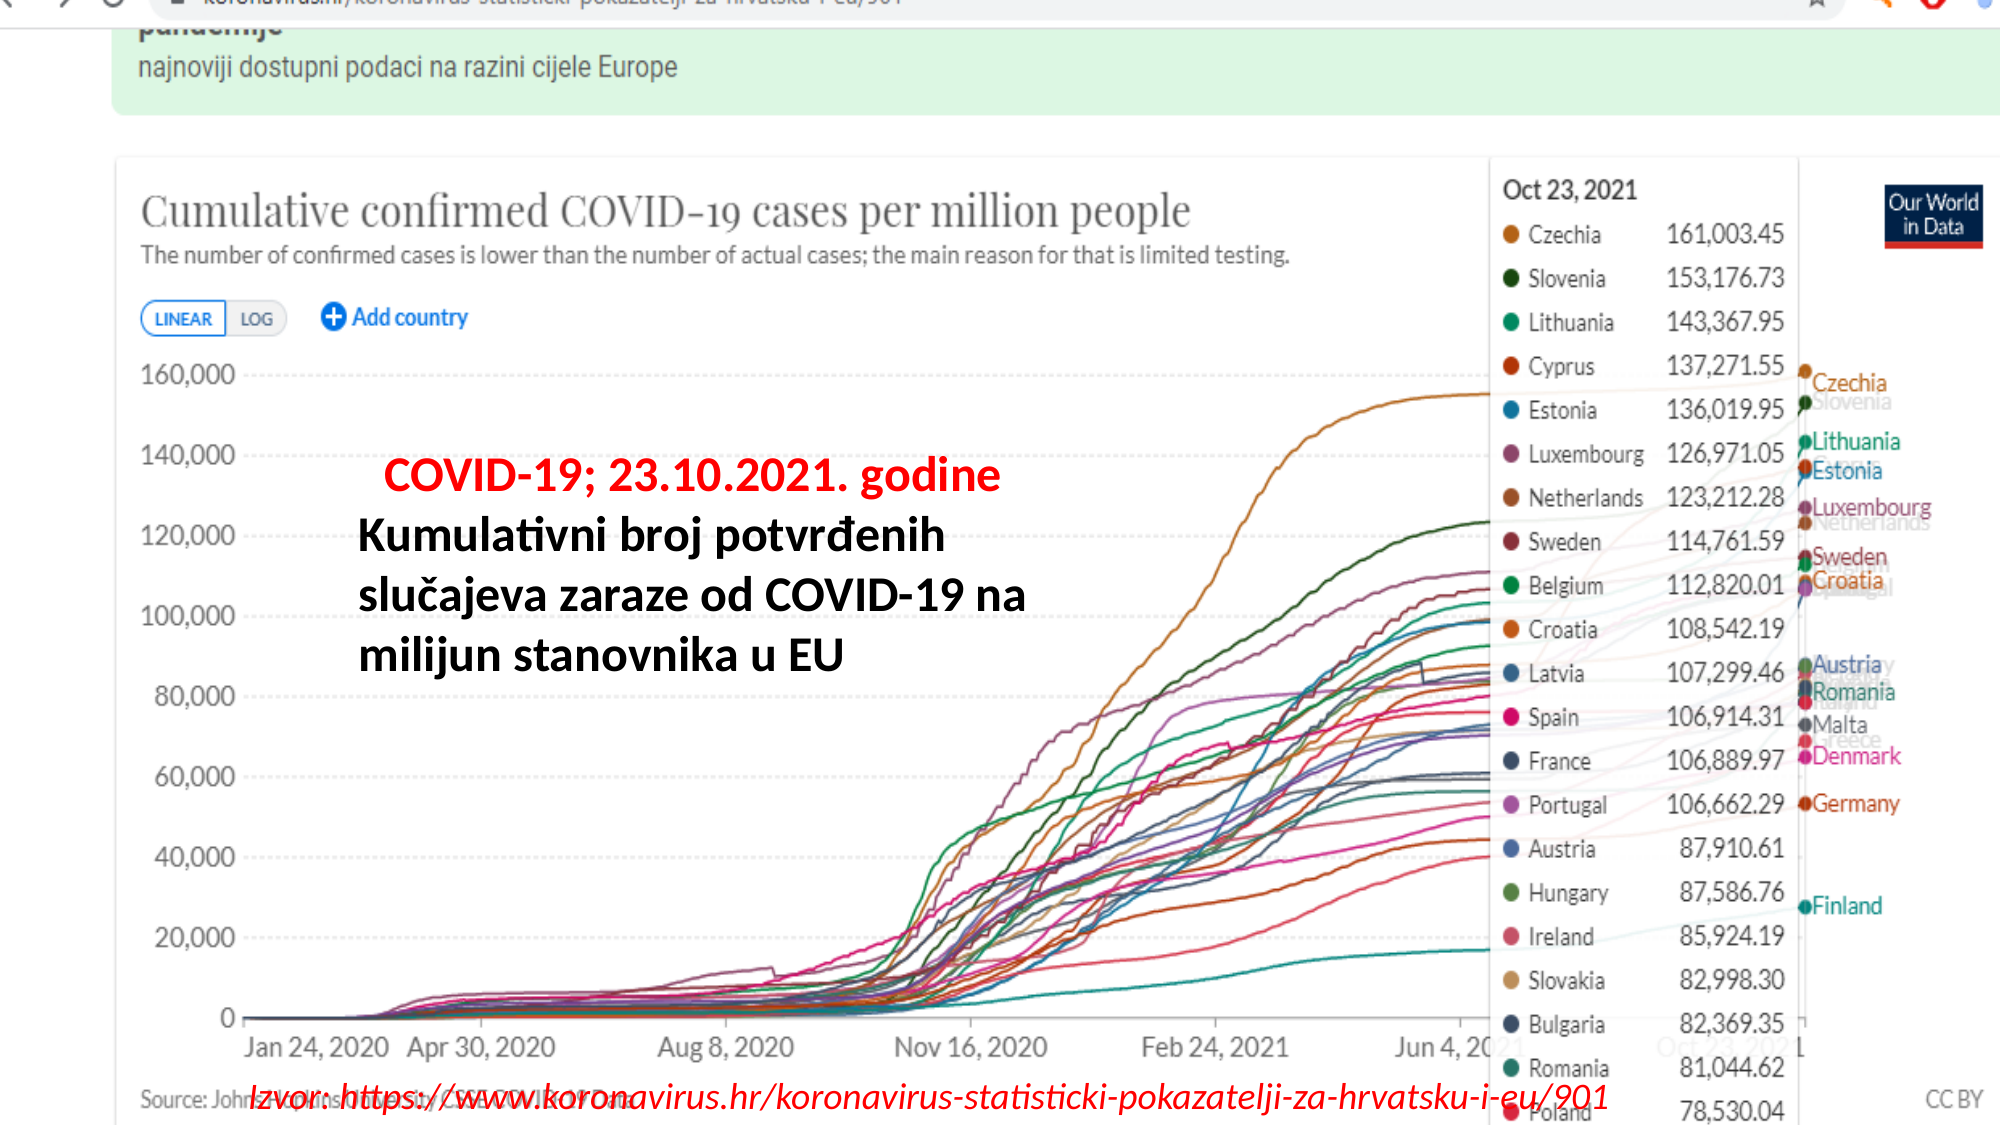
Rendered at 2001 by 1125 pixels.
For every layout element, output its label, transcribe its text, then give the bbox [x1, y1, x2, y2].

text_box COVID-19; 23.10.2021. godine Kumulativni broj potvrđenih slučajeva zaraze od COVID-19 na milijun stanovnika u EU [344, 434, 1050, 689]
text_box Izvor: https://www.koronavirus.hr/koronavirus-statisticki-pokazatelji-za-hrvatsku-i-eu/901 [233, 1064, 1664, 1124]
picture [0, 0, 2000, 1125]
